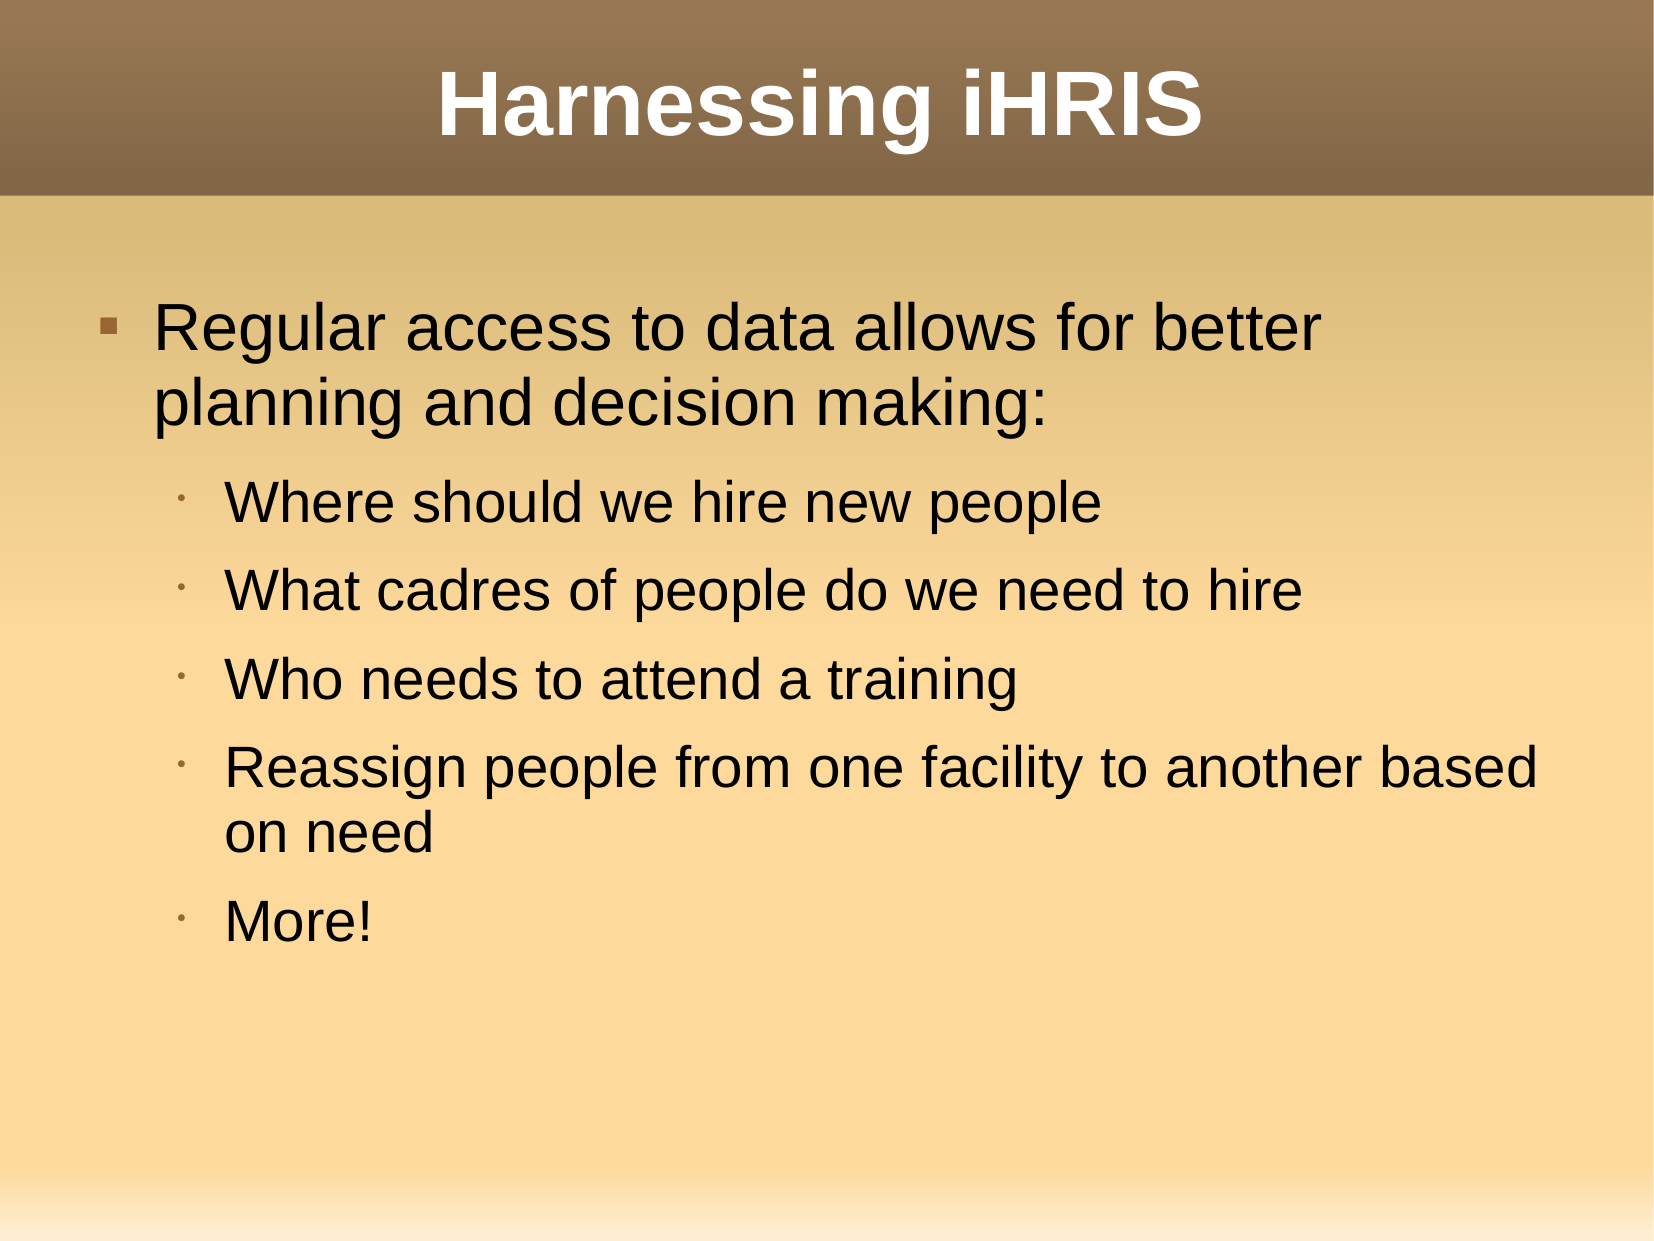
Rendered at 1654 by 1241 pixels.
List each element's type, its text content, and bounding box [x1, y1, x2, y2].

list Regular access to data allows for better planning and decision making: Where should we hire new people What cadres of people do we need to hire Who needs to attend a training Reassign people from one facility to another based on need More! [82, 290, 1571, 1094]
title Harnessing iHRIS [76, 7, 1565, 200]
picture [0, 0, 1654, 1241]
